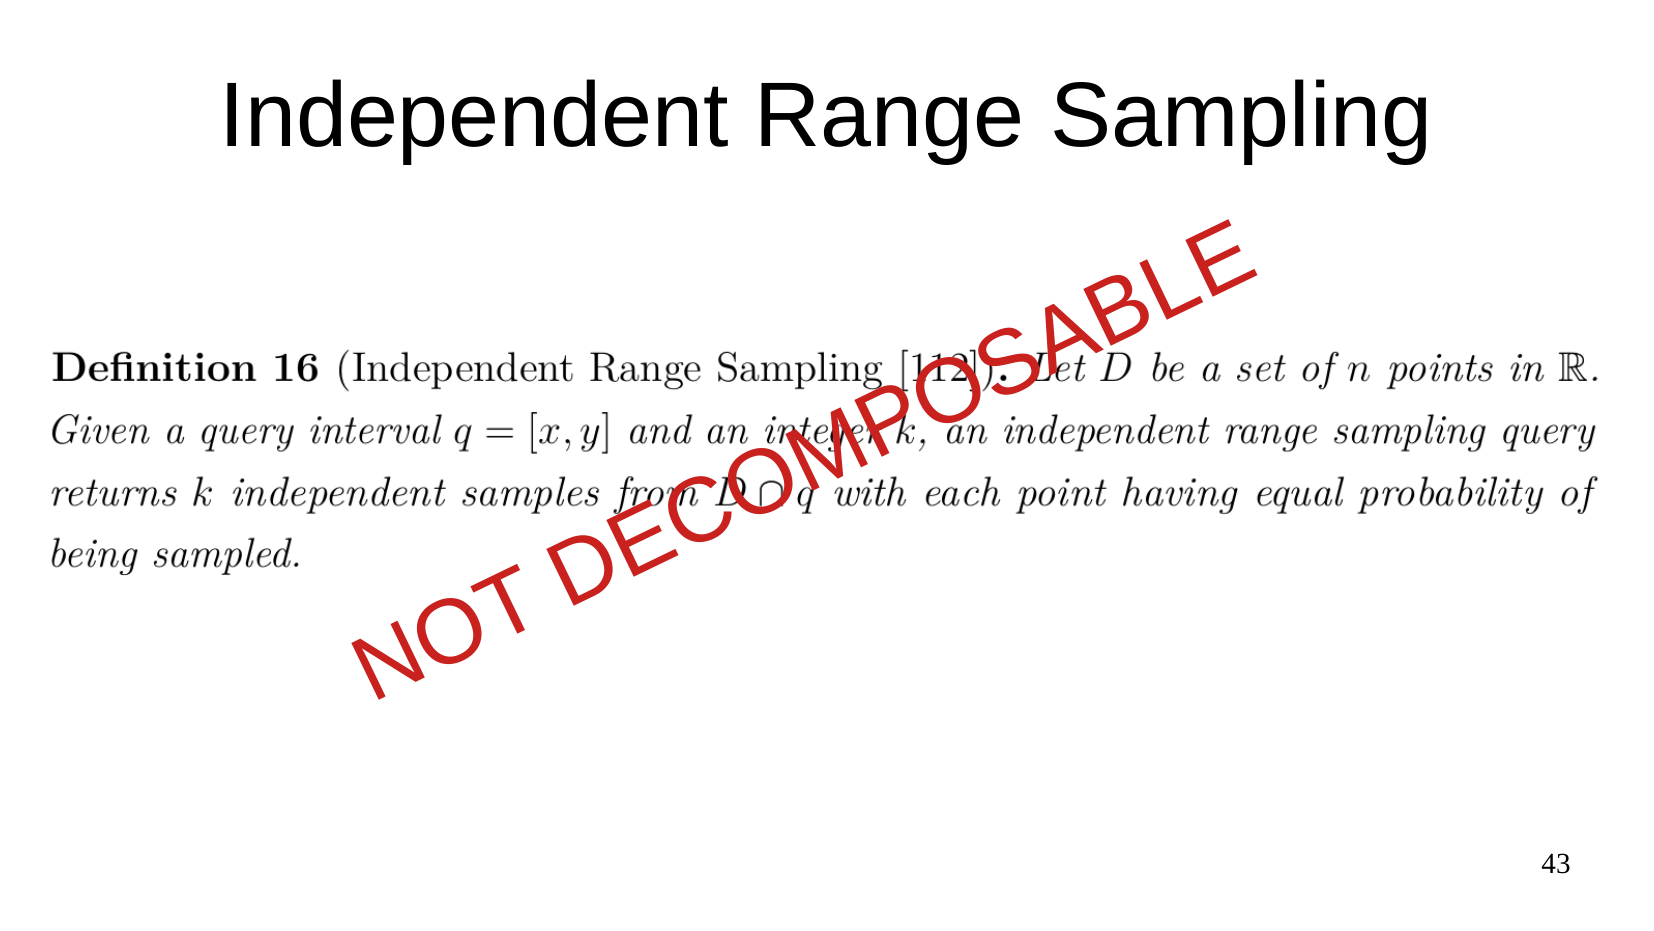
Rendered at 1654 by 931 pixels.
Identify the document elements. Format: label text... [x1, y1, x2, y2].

picture [649, 329, 1615, 601]
title Independent Range Sampling [82, 37, 1571, 193]
text_box NOT DECOMPOSABLE [319, 185, 1286, 735]
picture [39, 329, 935, 601]
